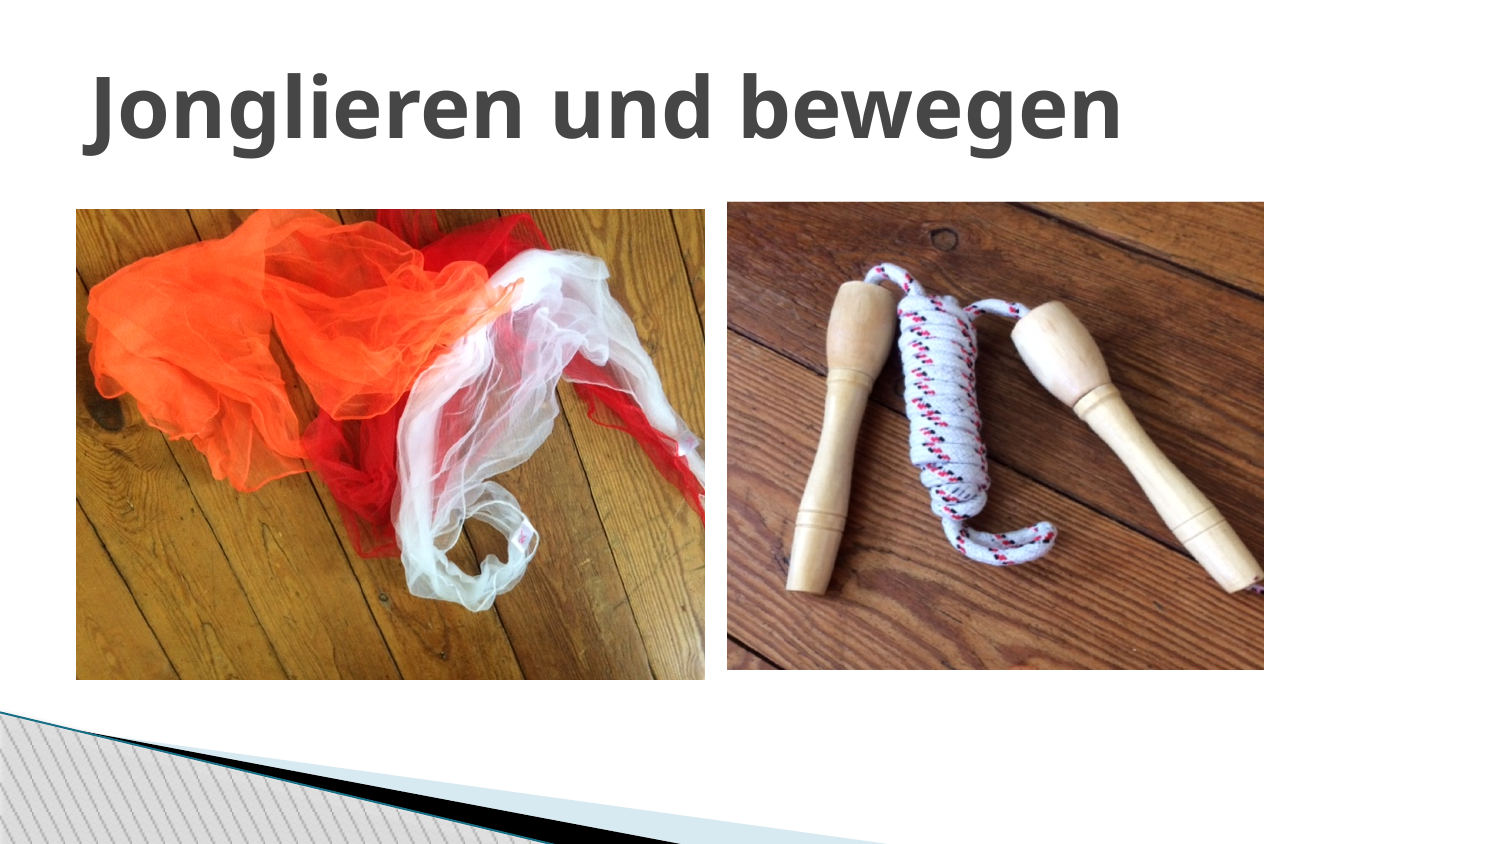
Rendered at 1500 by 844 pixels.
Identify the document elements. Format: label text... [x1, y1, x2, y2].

picture [726, 185, 1268, 670]
text_box Jonglieren und bewegen [75, 33, 1425, 175]
picture [76, 209, 705, 680]
